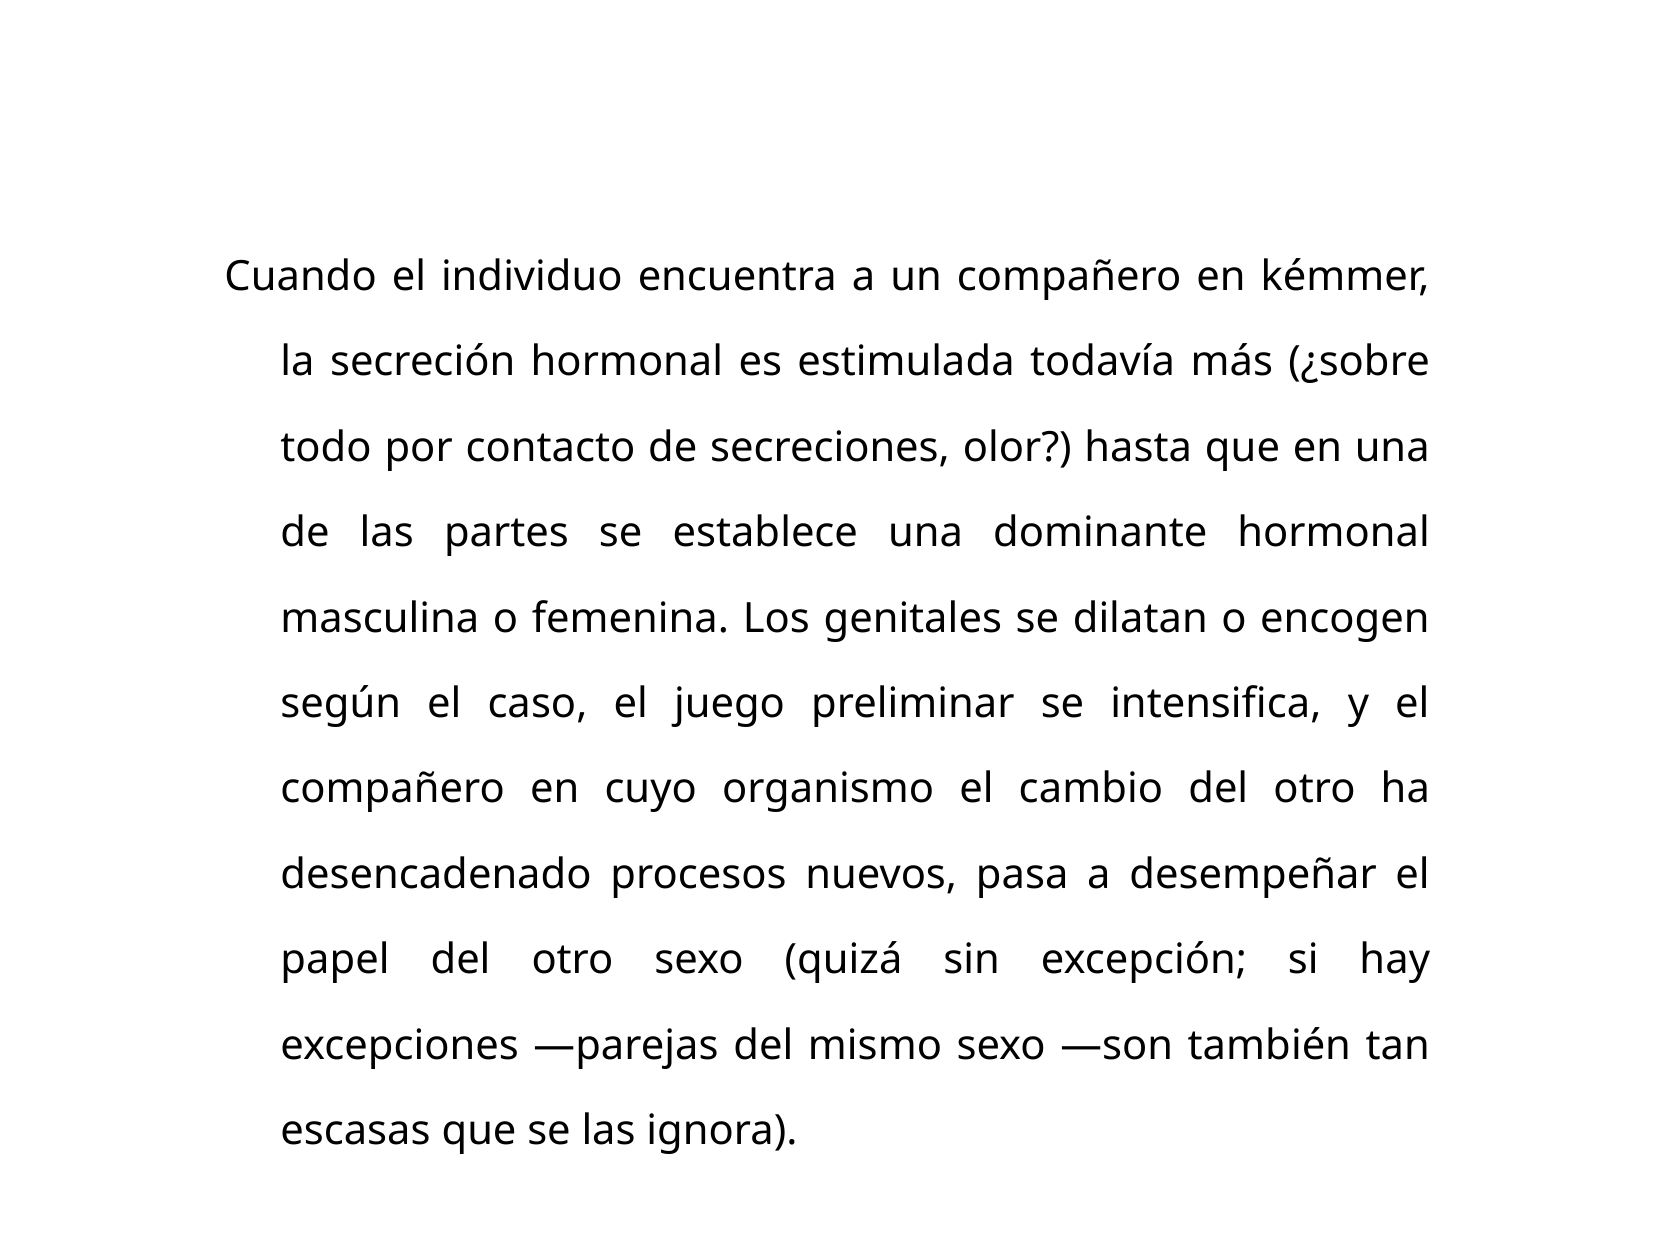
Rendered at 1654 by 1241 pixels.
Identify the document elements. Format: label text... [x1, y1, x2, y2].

text_box Cuando el individuo encuentra a un compañero en kémmer, la secreción hormonal es estimulada todavía más (¿sobre todo por contacto de secreciones, olor?) hasta que en una de las partes se establece una dominante hormonal masculina o femenina. Los genitales se dilatan o encogen según el caso, el juego preliminar se intensifica, y el compañero en cuyo organismo el cambio del otro ha desencadenado procesos nuevos, pasa a desempeñar el papel del otro sexo (quizá sin excepción; si hay excepciones —parejas del mismo sexo —son también tan escasas que se las ignora). [206, 206, 1448, 886]
